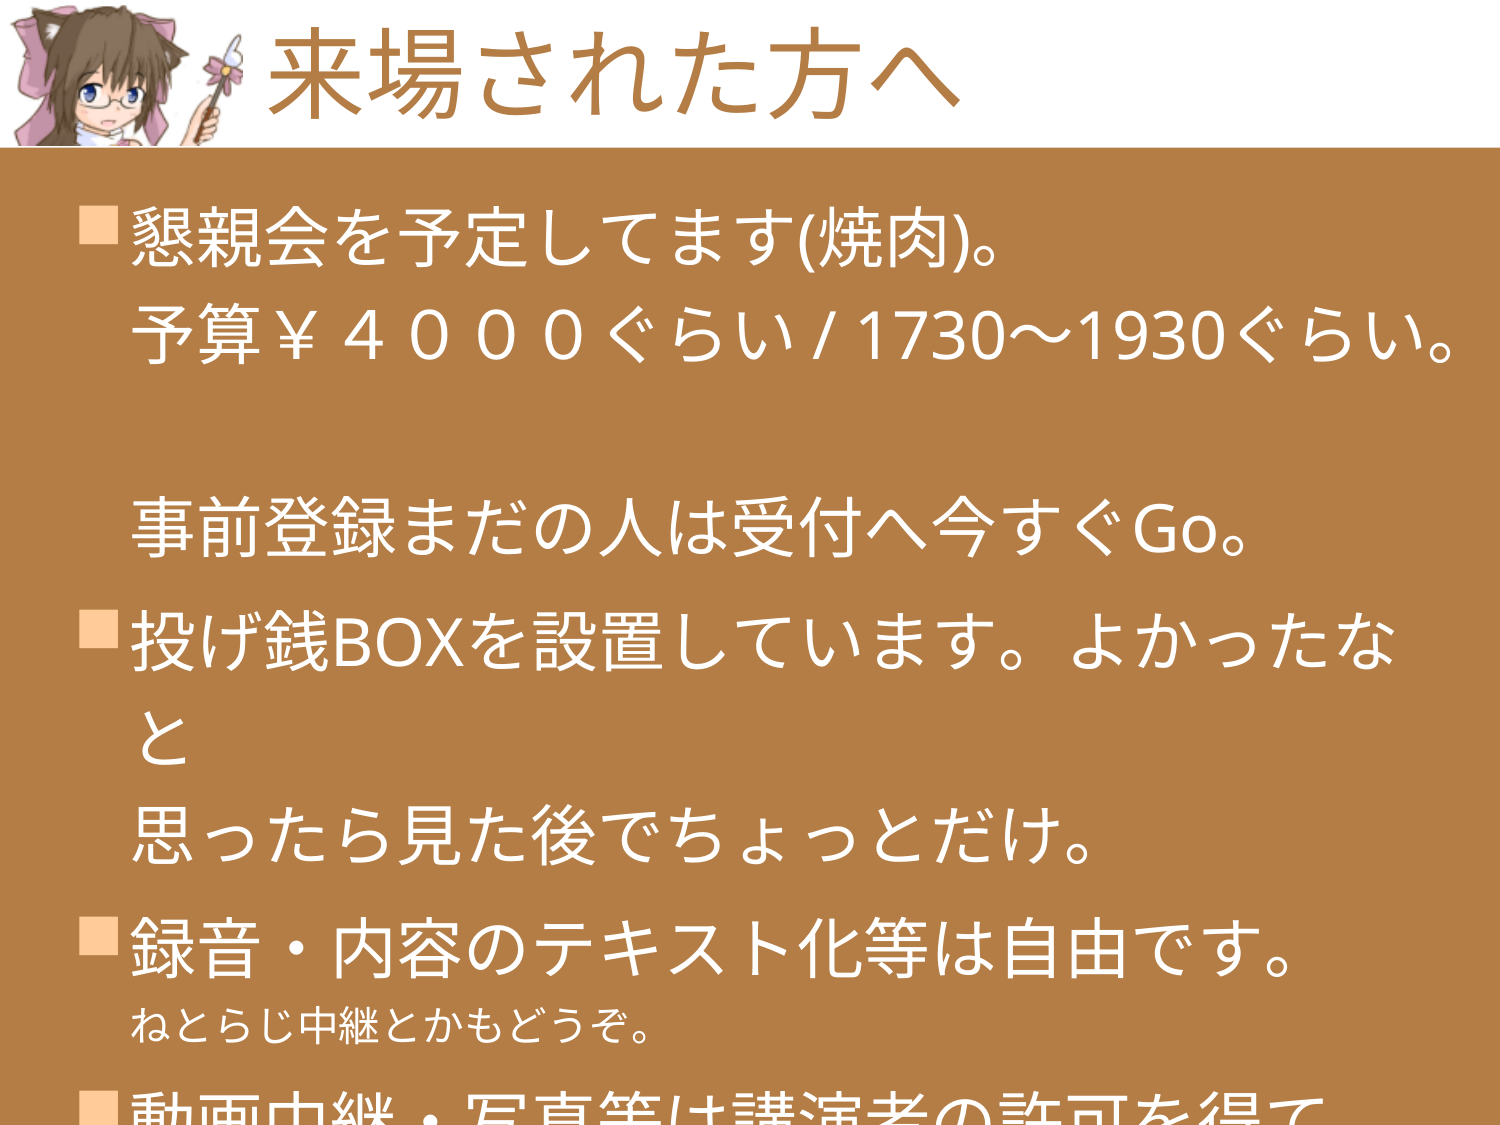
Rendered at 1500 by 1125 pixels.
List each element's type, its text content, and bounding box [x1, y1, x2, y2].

title 来場された方へ [265, 0, 1500, 172]
list 懇親会を予定してます(焼肉)。 予算￥４０００ぐらい / 1730～1930ぐらい。 事前登録まだの人は受付へ今すぐGo。 投げ銭BOXを設置しています。よかったなと 思ったら見た後でちょっとだけ。 録音・内容のテキスト化等は自由です。 ねとらじ中継とかもどうぞ。 動画中継・写真等は講演者の許可を得てね！ 顔出しNGとかいうひともいるので… 禁煙。禁食事（飲み物は可）。 健康のためエンバグのしすぎにご注意下さい。 [59, 177, 1447, 974]
picture [8, 5, 243, 146]
